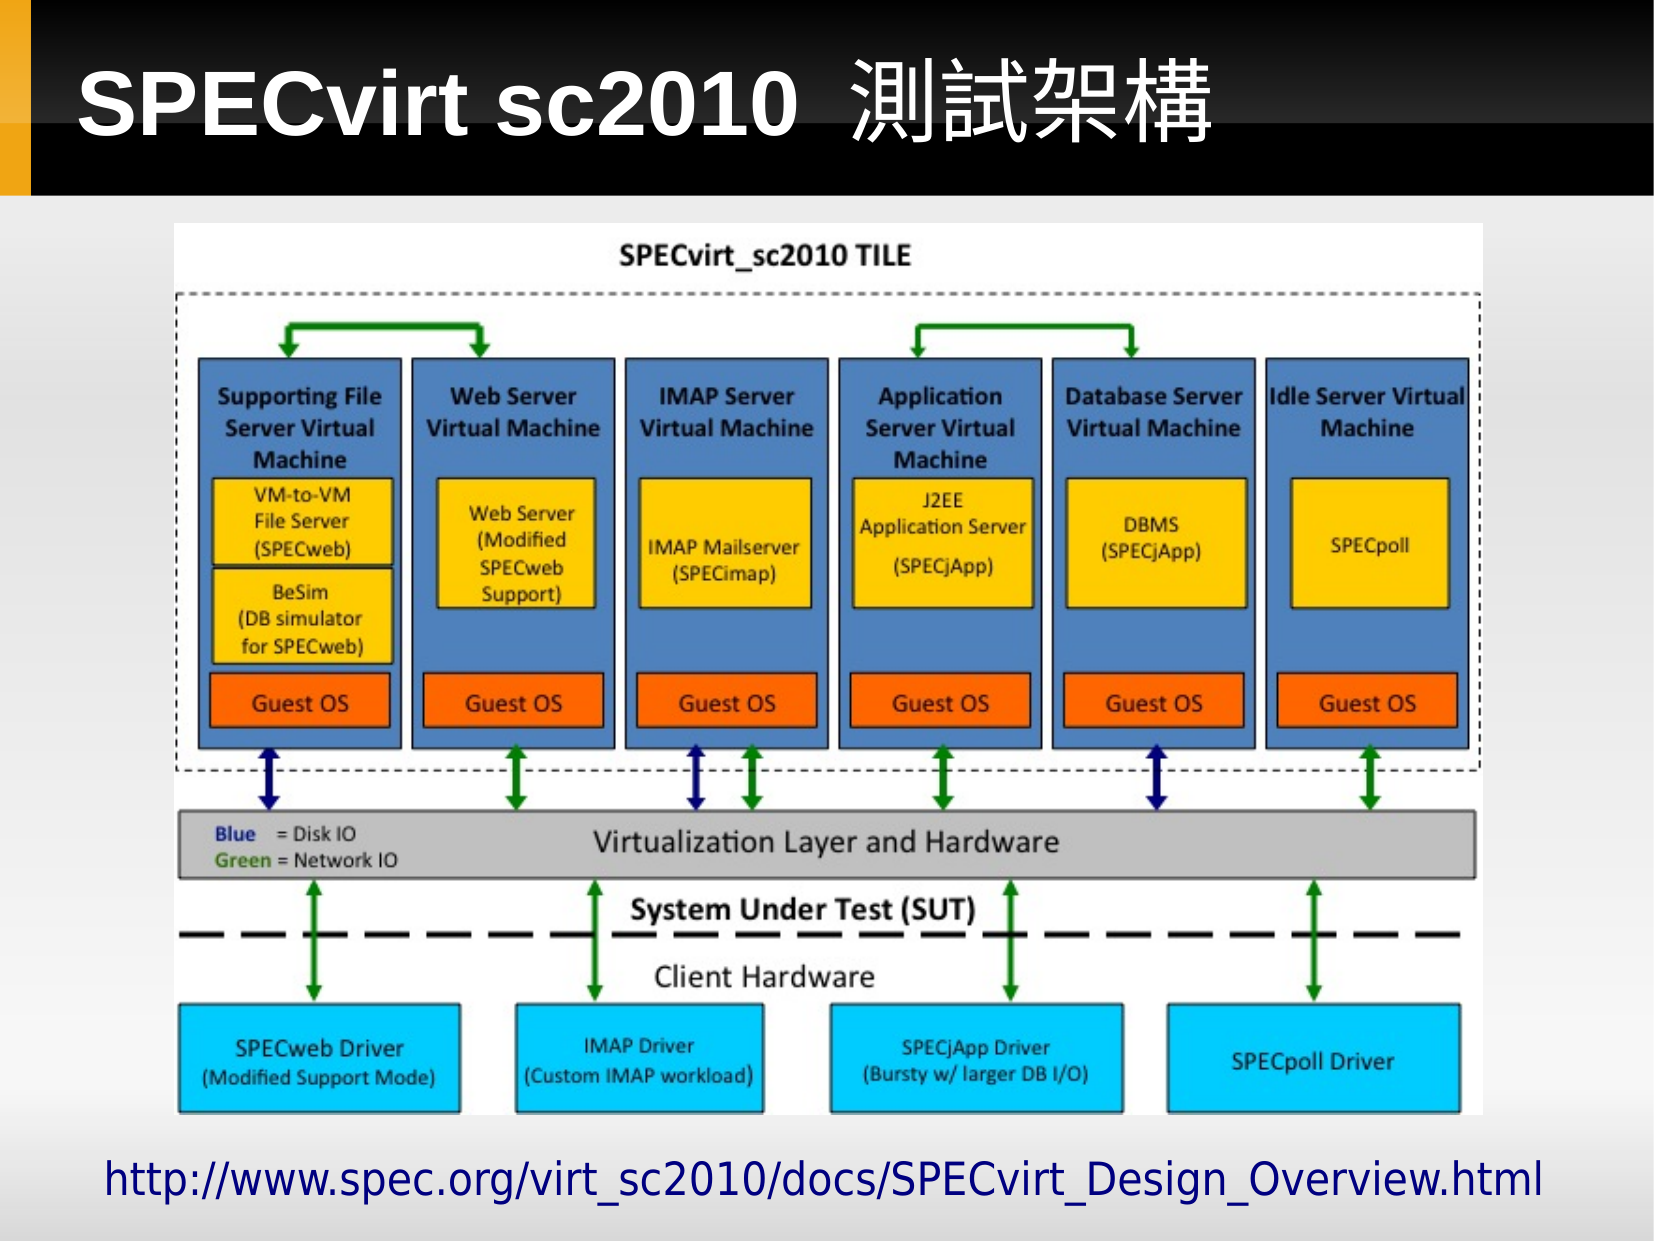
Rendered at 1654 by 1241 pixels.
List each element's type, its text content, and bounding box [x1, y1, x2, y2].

title SPECvirt sc2010 測試架構 [76, 0, 1565, 208]
text_box http://www.spec.org/virt_sc2010/docs/SPECvirt_Design_Overview.html [88, 1146, 1574, 1215]
picture [0, 0, 1654, 1241]
